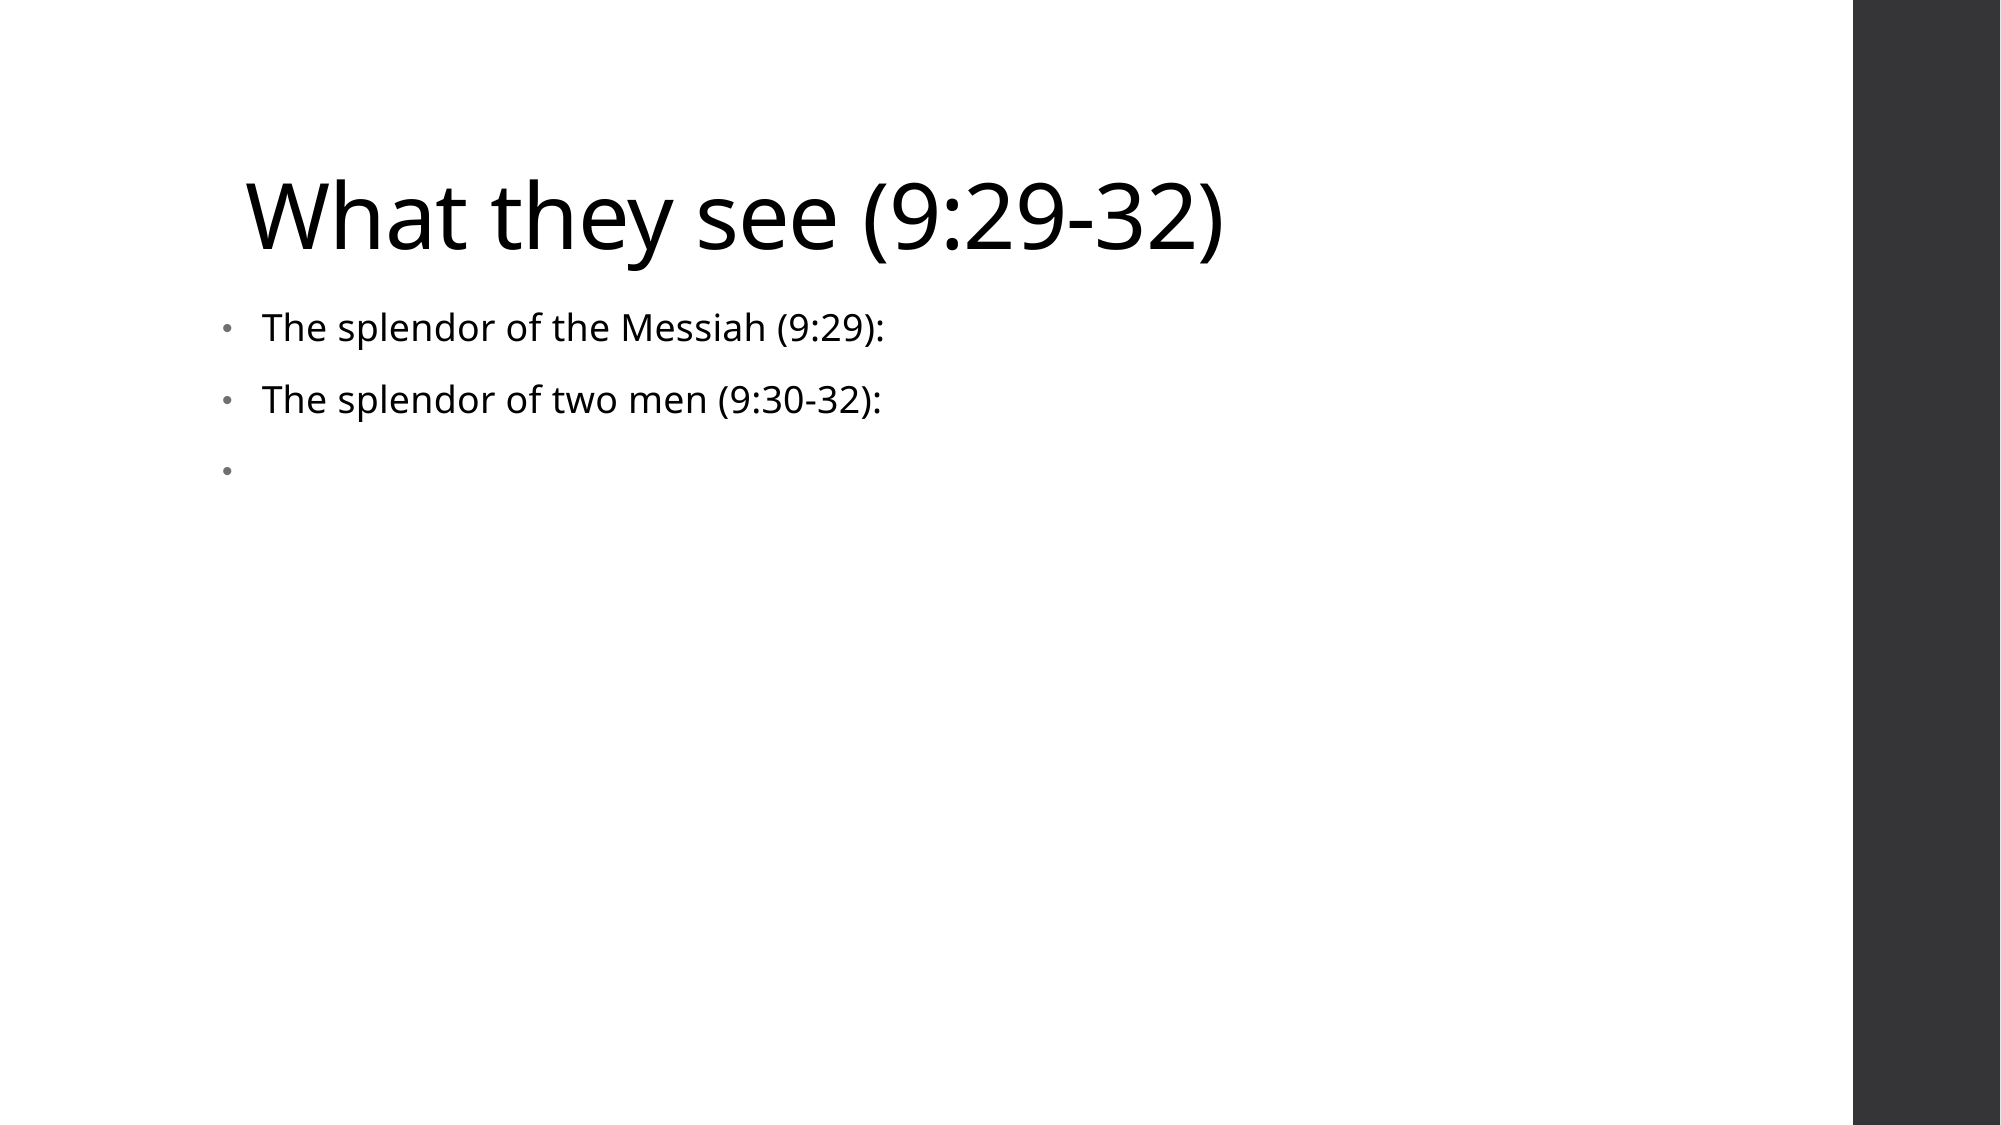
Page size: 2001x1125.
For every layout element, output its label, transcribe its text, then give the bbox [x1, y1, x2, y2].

title What they see (9:29-32) [206, 60, 1797, 278]
list The splendor of the Messiah (9:29): The splendor of two men (9:30-32): [206, 299, 1617, 1014]
